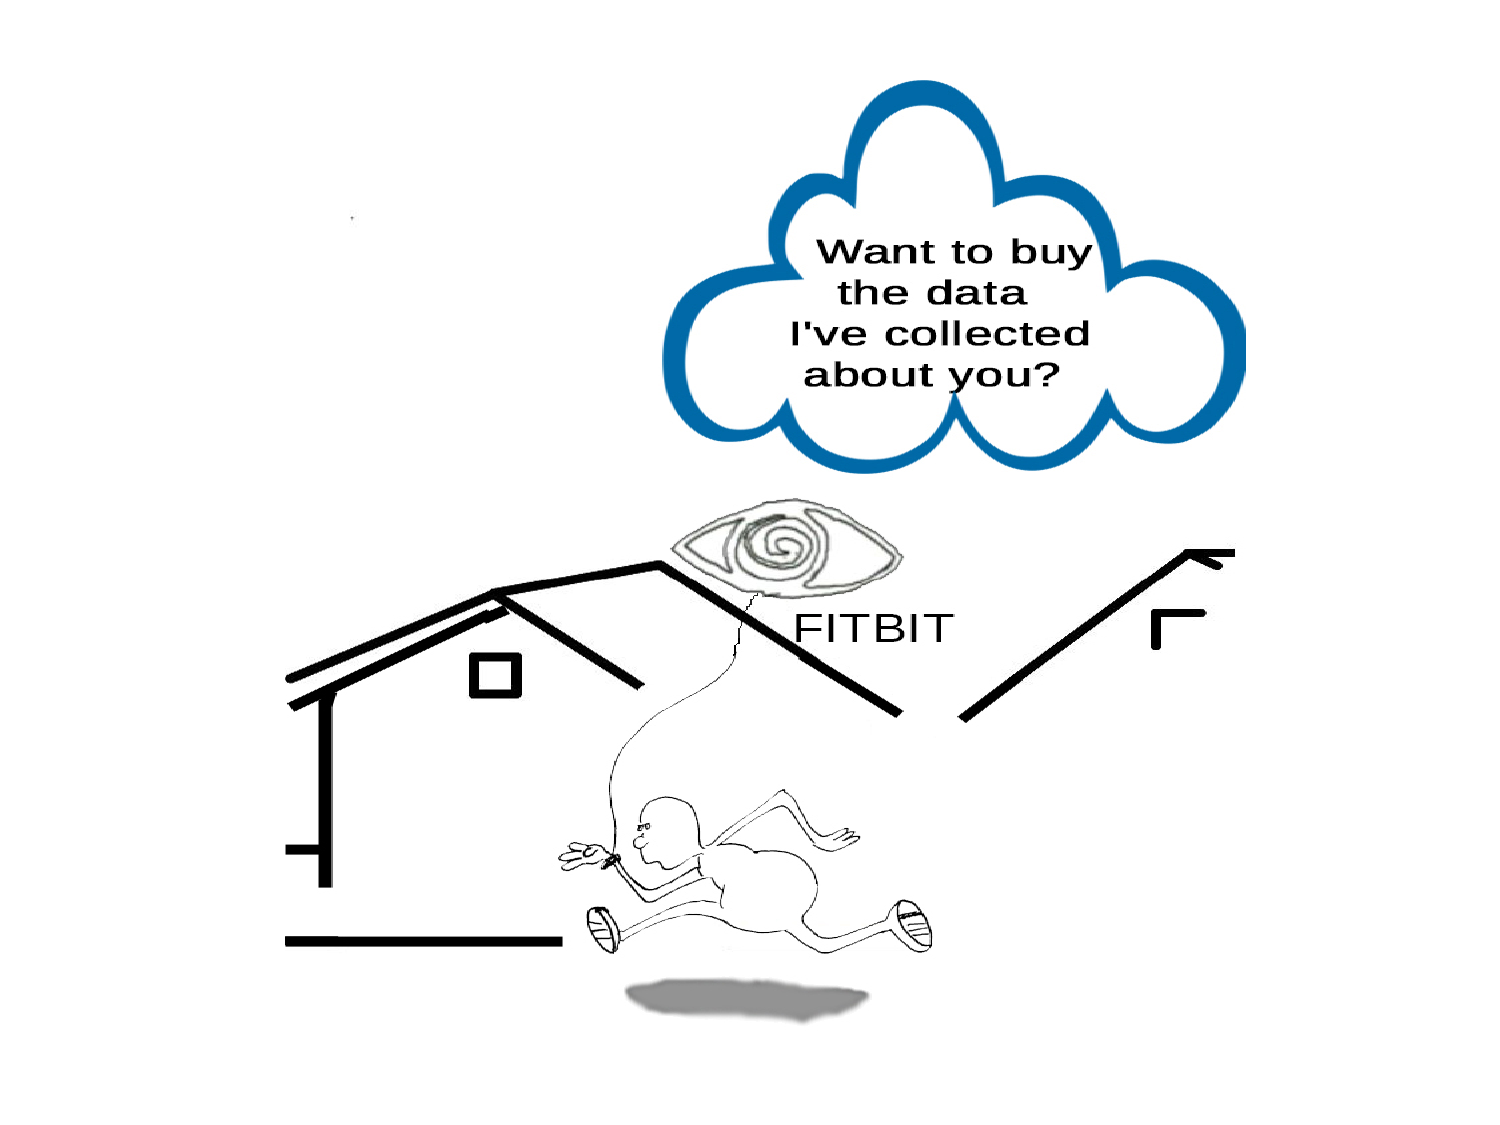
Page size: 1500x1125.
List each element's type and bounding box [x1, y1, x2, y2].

picture [285, 80, 1246, 1081]
